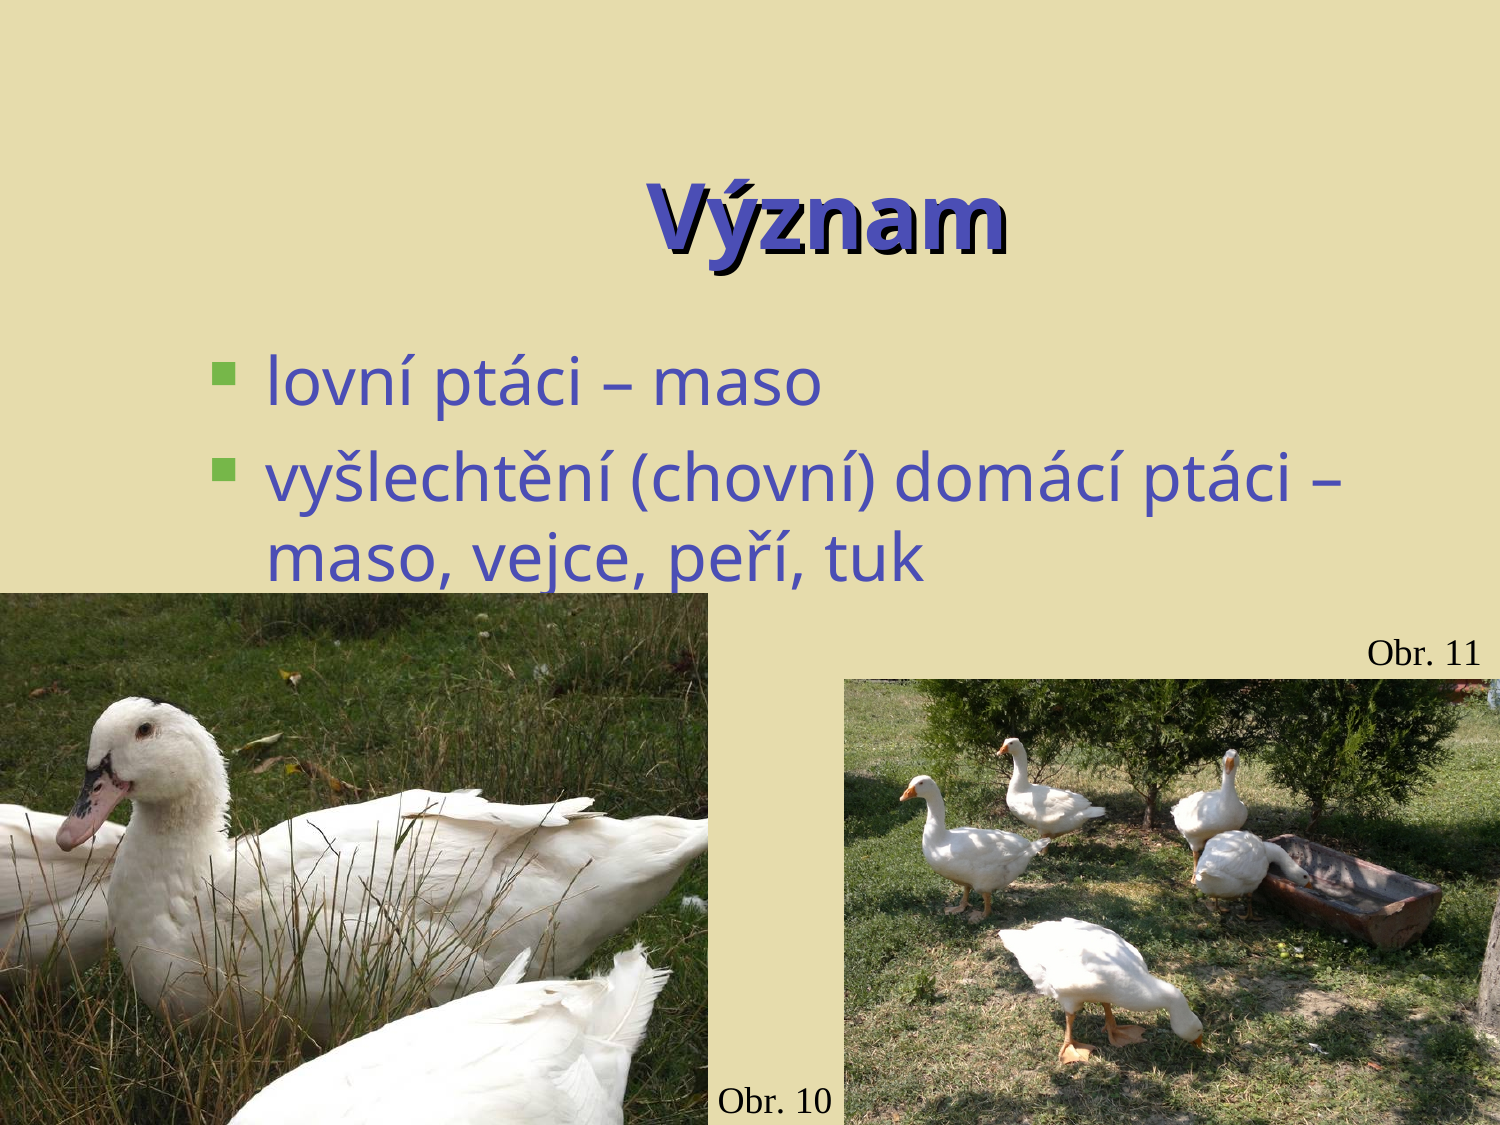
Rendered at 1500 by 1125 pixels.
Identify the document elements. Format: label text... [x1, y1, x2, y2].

title Význam [188, 35, 1468, 276]
text_box Obr. 11 [1352, 619, 1500, 681]
list lovní ptáci – maso vyšlechtění (chovní) domácí ptáci – maso, vejce, peří, tuk [193, 331, 1469, 1007]
picture [844, 679, 1500, 1125]
picture [0, 593, 708, 1125]
text_box Obr. 10 [702, 1068, 844, 1125]
